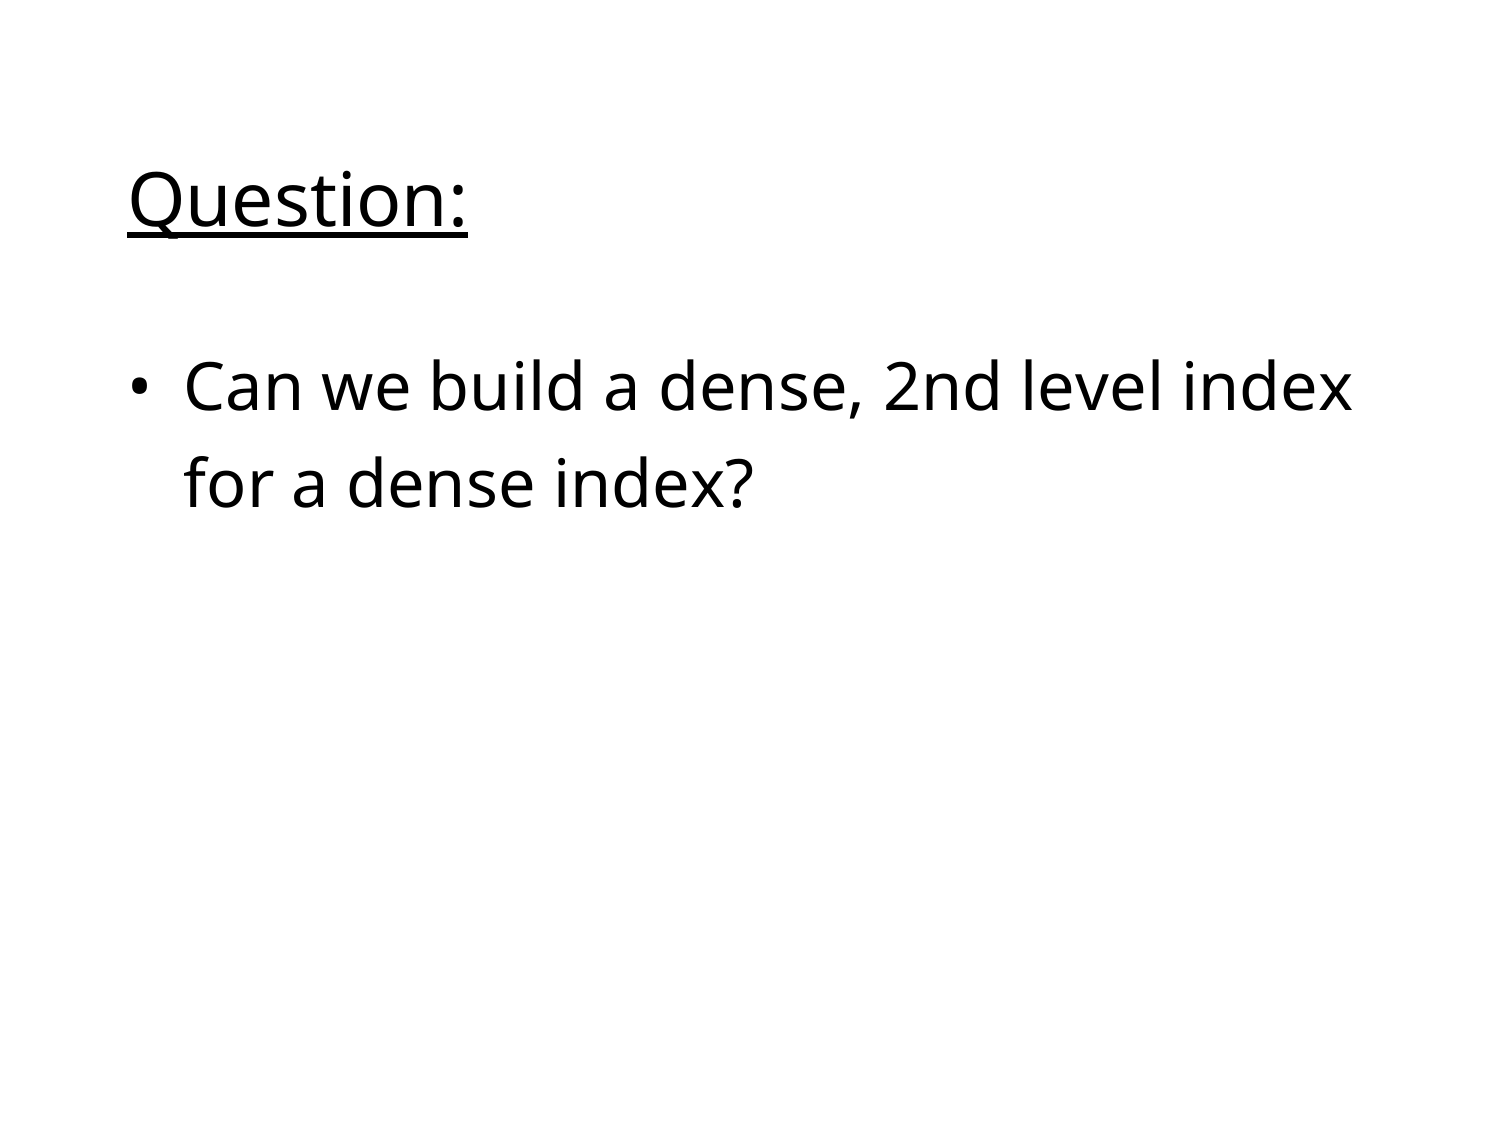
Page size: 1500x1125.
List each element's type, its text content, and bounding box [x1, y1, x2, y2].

list Can we build a dense, 2nd level index for a dense index? [112, 324, 1388, 538]
title Question: [112, 99, 1388, 288]
